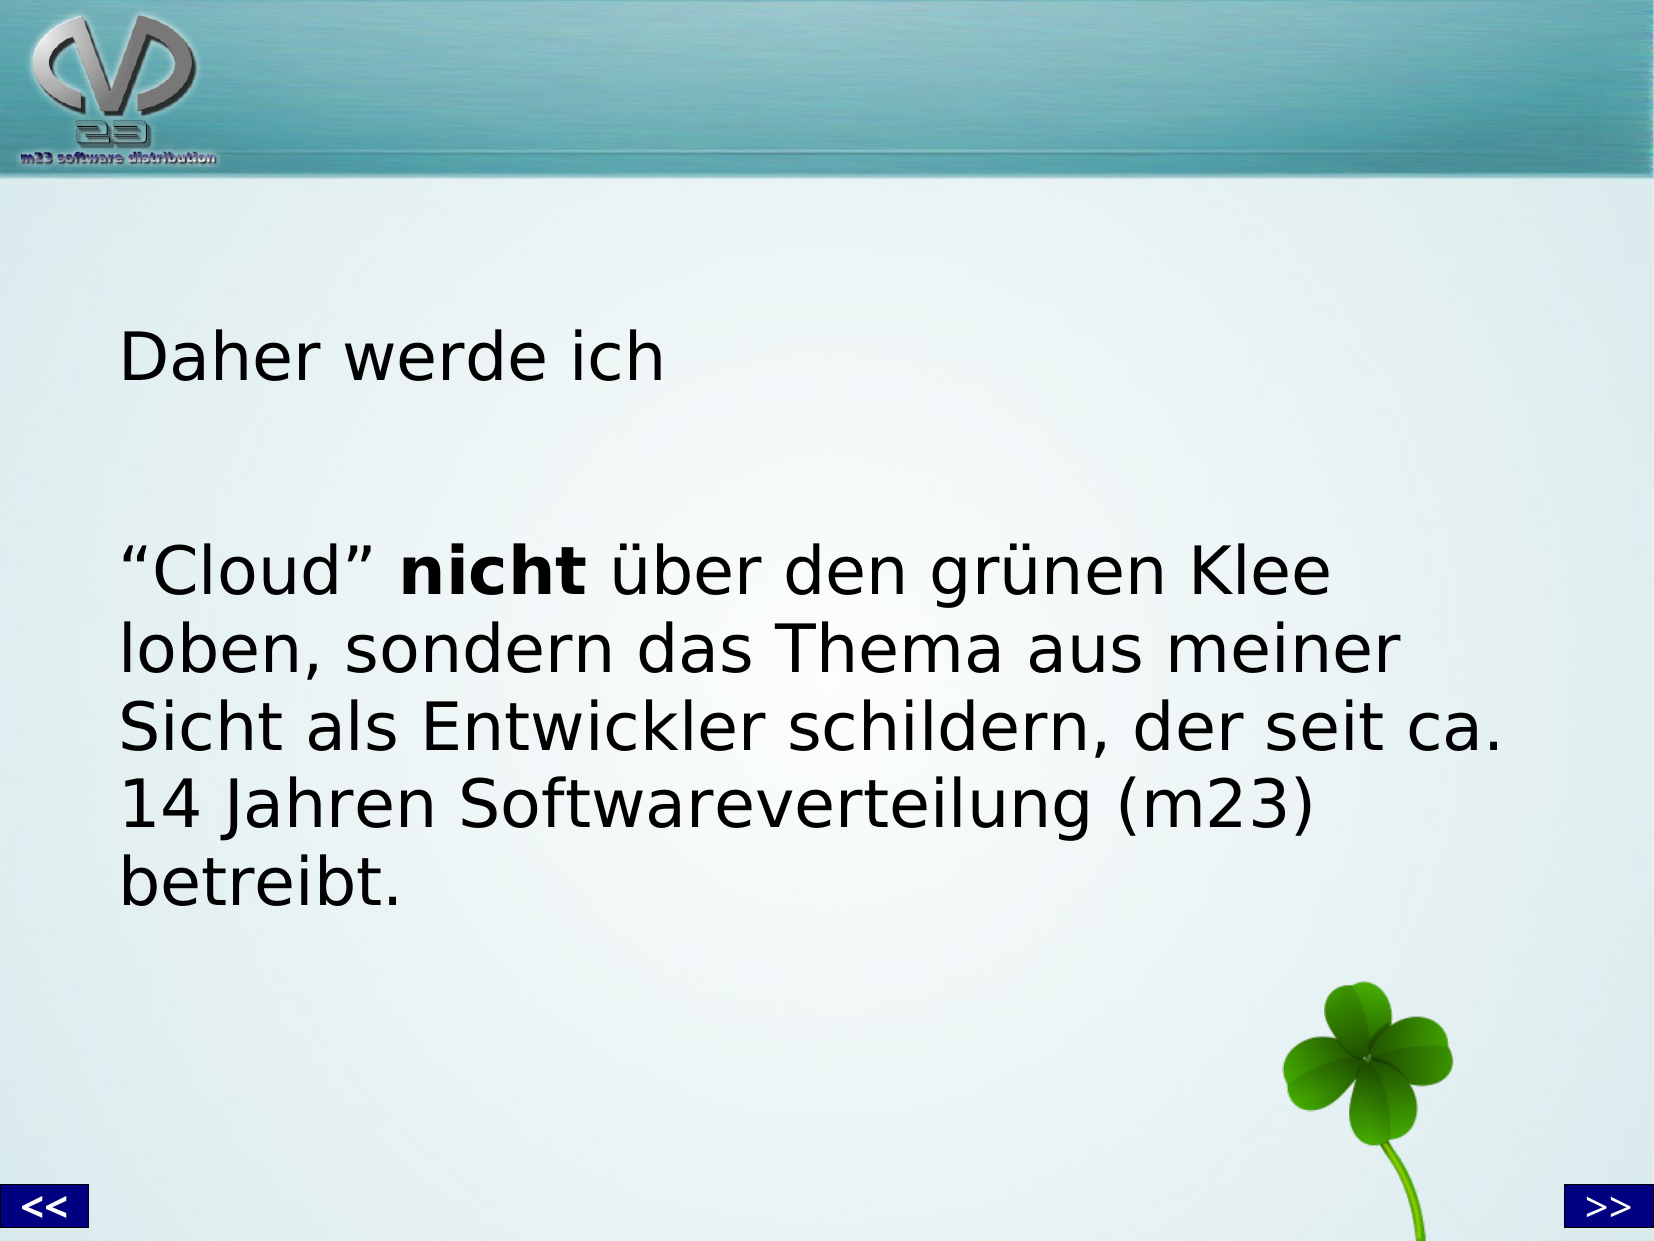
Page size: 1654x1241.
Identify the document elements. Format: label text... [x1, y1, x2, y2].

list Daher werde ich “Cloud” nicht über den grünen Klee loben, sondern das Thema aus meiner Sicht als Entwickler schildern, der seit ca. 14 Jahren Softwareverteilung (m23) betreibt. [118, 317, 1548, 923]
picture [0, 0, 1654, 1241]
